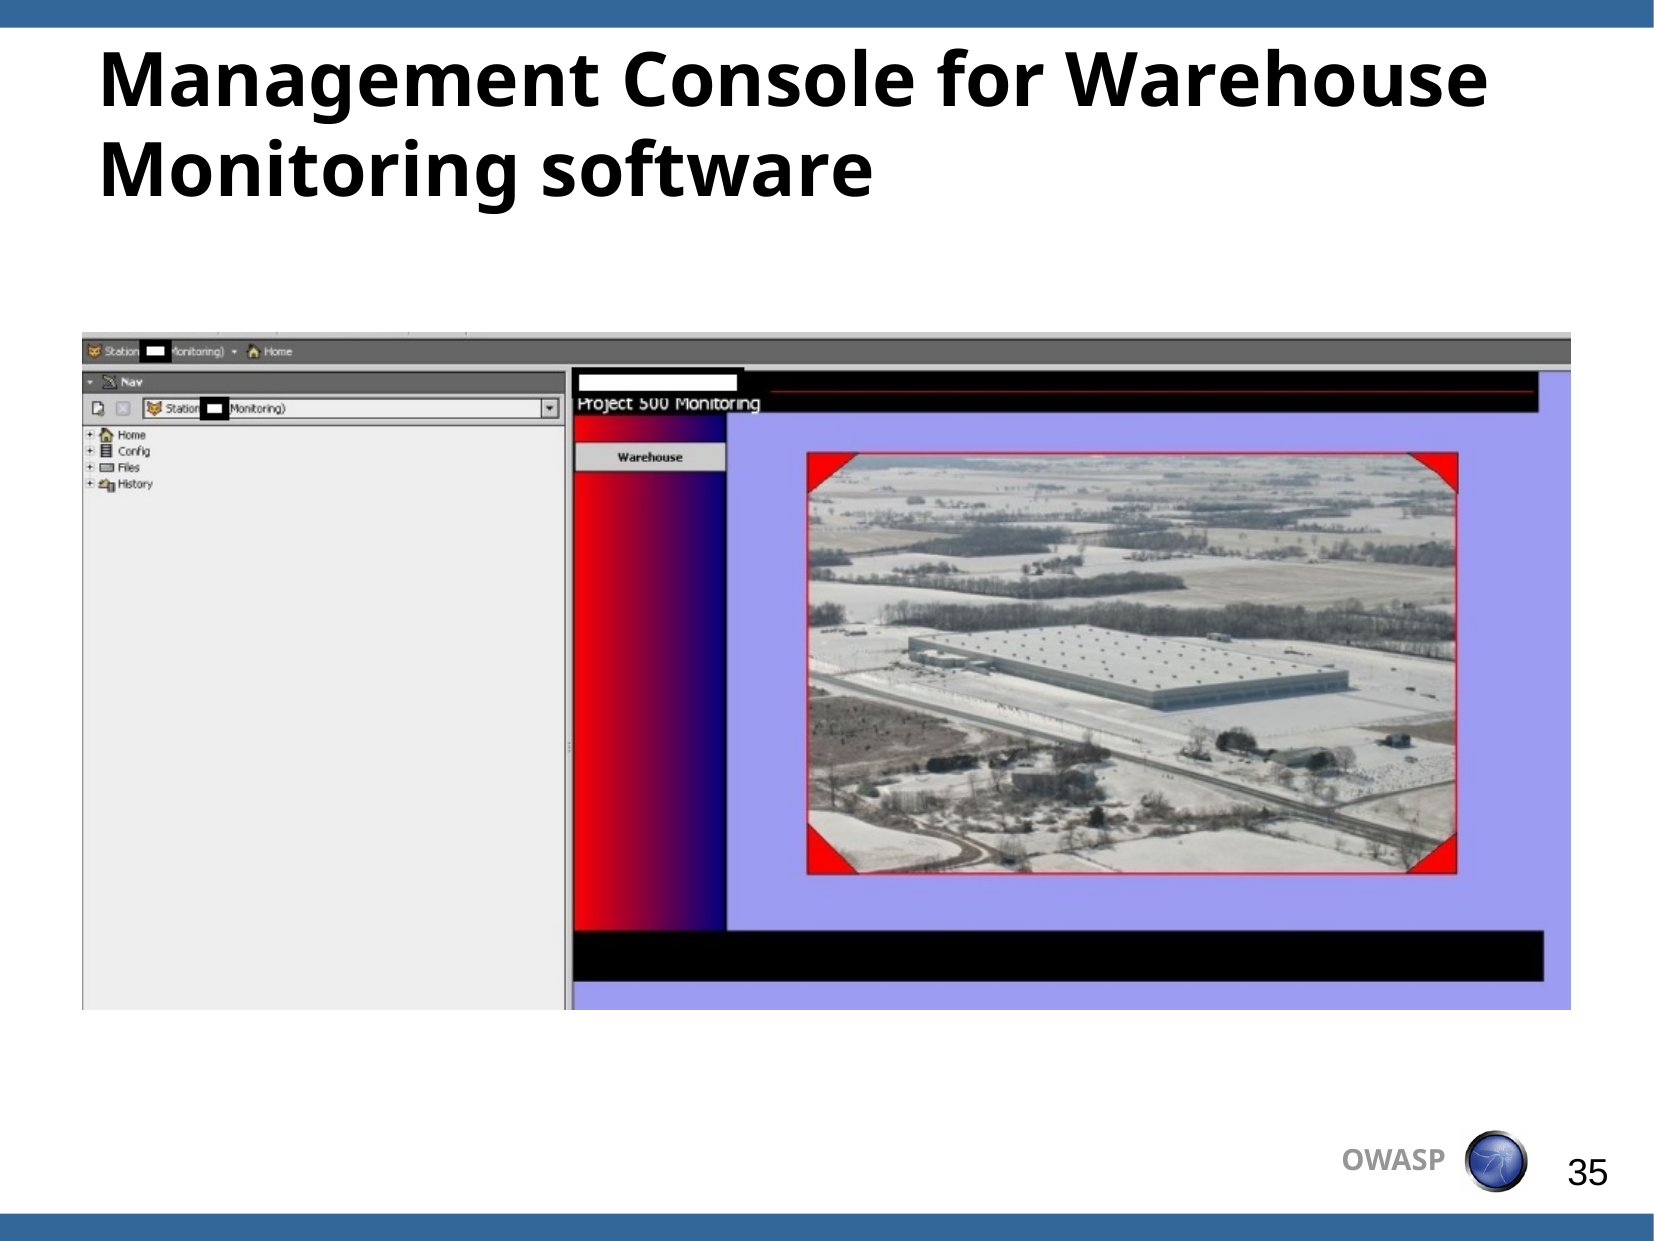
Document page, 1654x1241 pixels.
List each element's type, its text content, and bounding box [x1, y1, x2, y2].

picture [82, 332, 1571, 1010]
picture [1460, 1129, 1530, 1193]
title Management Console for Warehouse Monitoring software [82, 23, 1571, 220]
